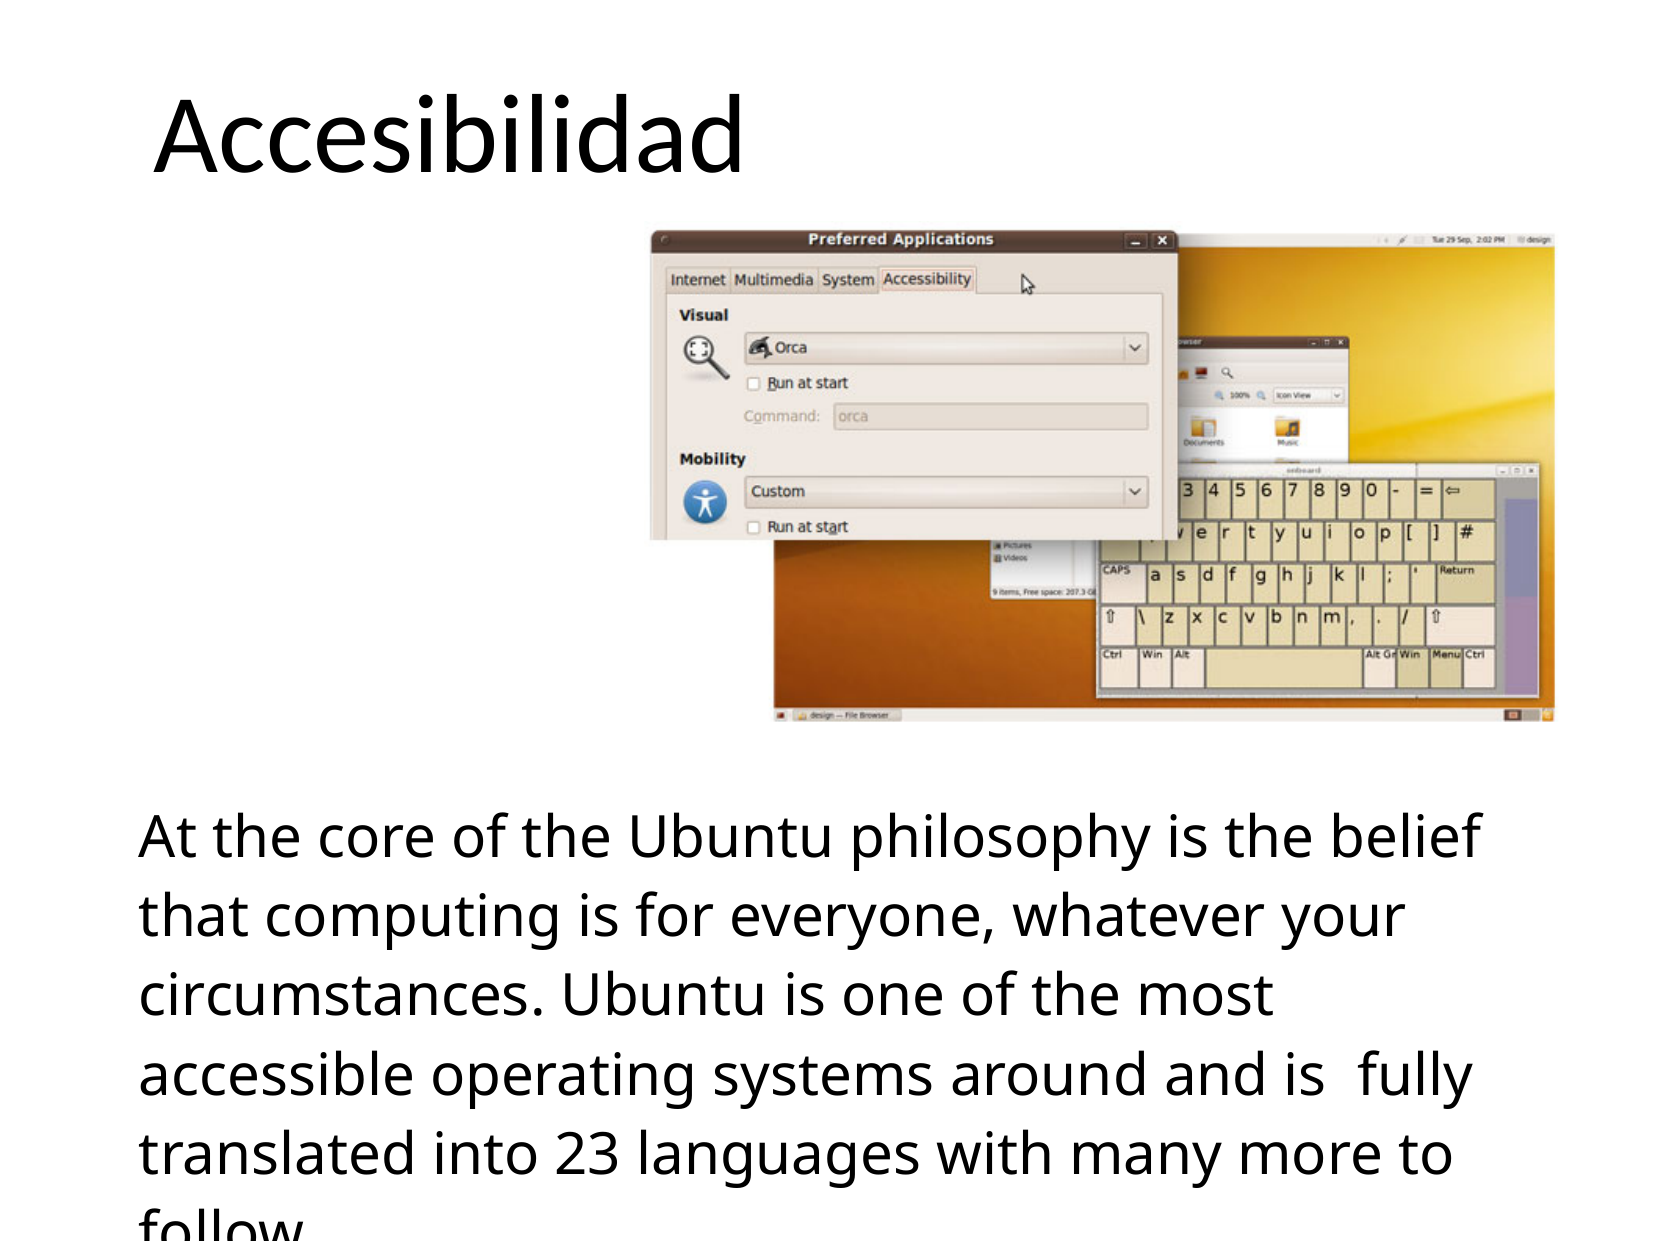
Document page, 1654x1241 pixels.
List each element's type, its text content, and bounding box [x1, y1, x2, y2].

text_box At the core of the Ubuntu philosophy is the belief that computing is for everyone, whatever your circumstances. Ubuntu is one of the most accessible operating systems around and is fully translated into 23 languages with many more to follow. [124, 787, 1563, 1241]
text_box Accesibilidad [139, 80, 1505, 209]
picture [644, 221, 1566, 736]
